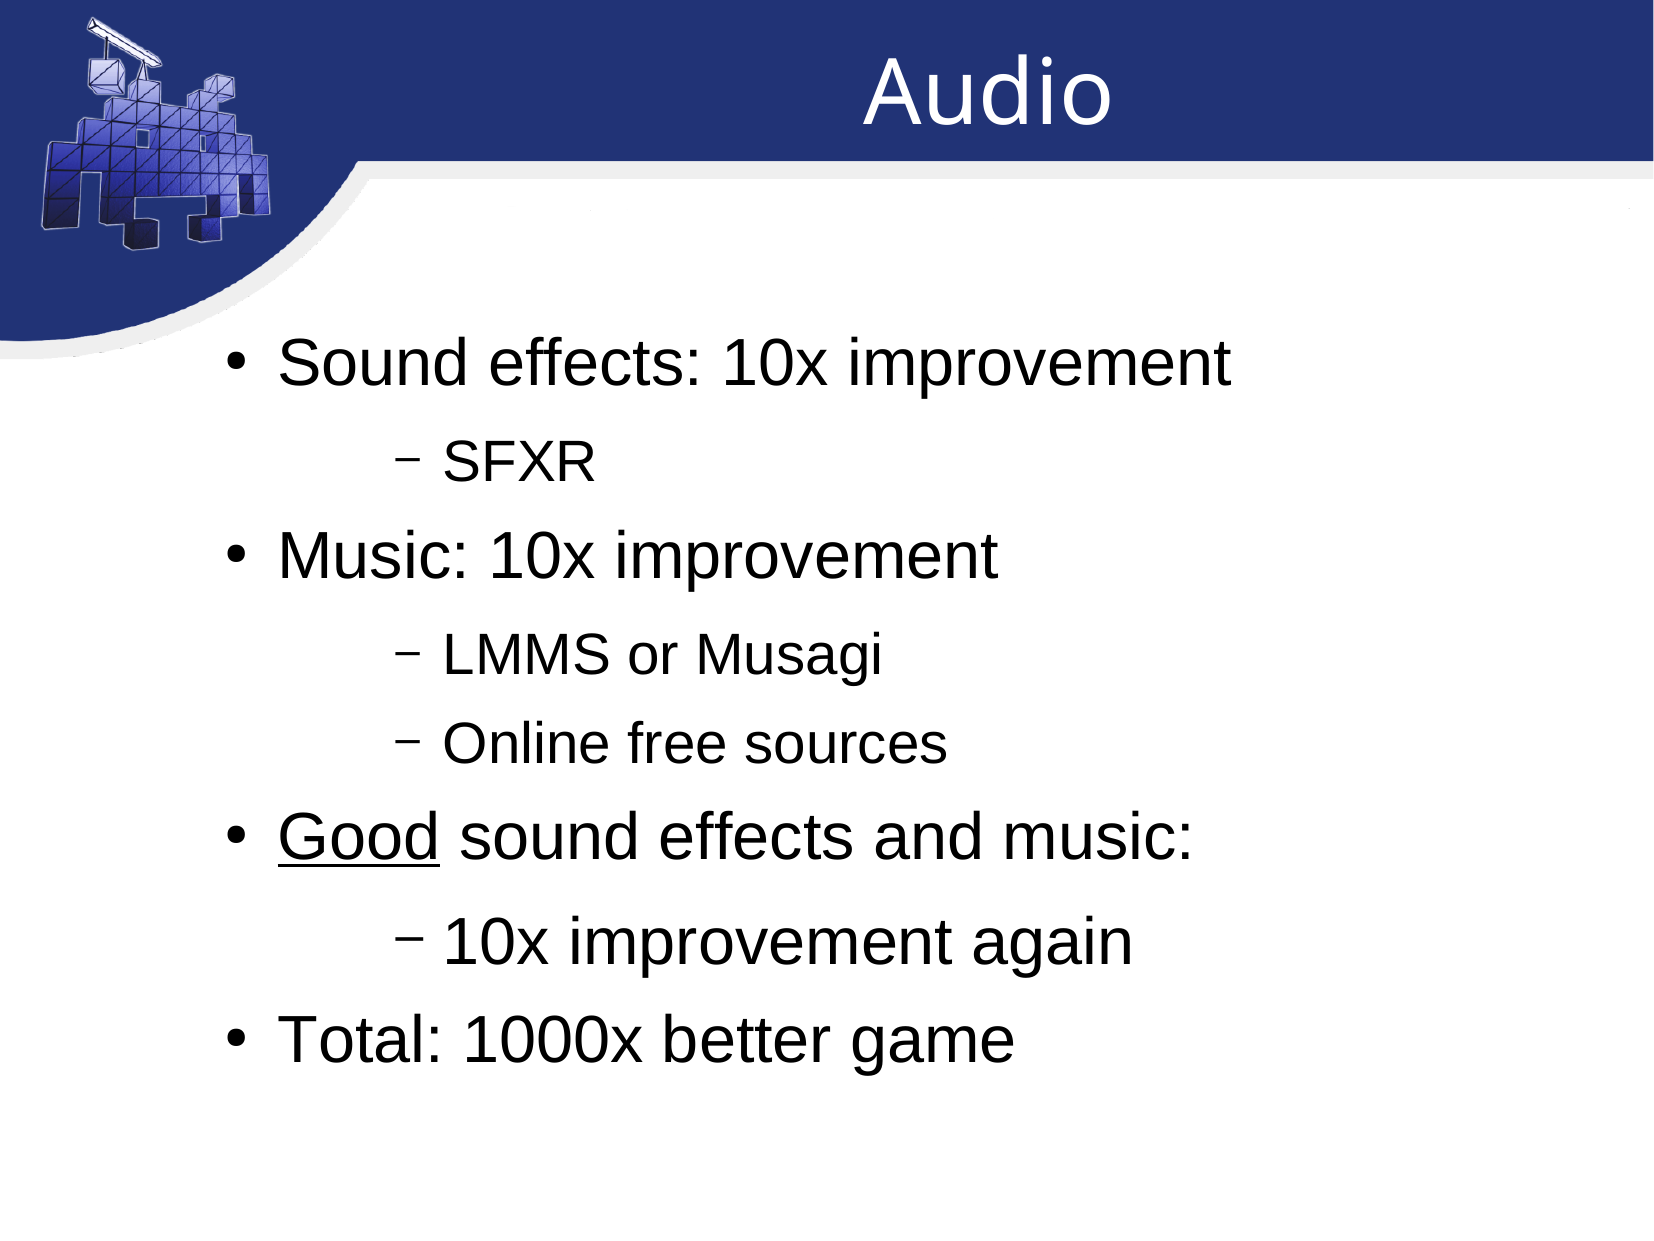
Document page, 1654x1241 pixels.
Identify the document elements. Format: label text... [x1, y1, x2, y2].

picture [0, 0, 1654, 443]
list Sound effects: 10x improvement SFXR Music: 10x improvement LMMS or Musagi Online free sources Good sound effects and music: 10x improvement again Total: 1000x better game [206, 324, 1595, 1078]
title Audio [354, 35, 1625, 142]
